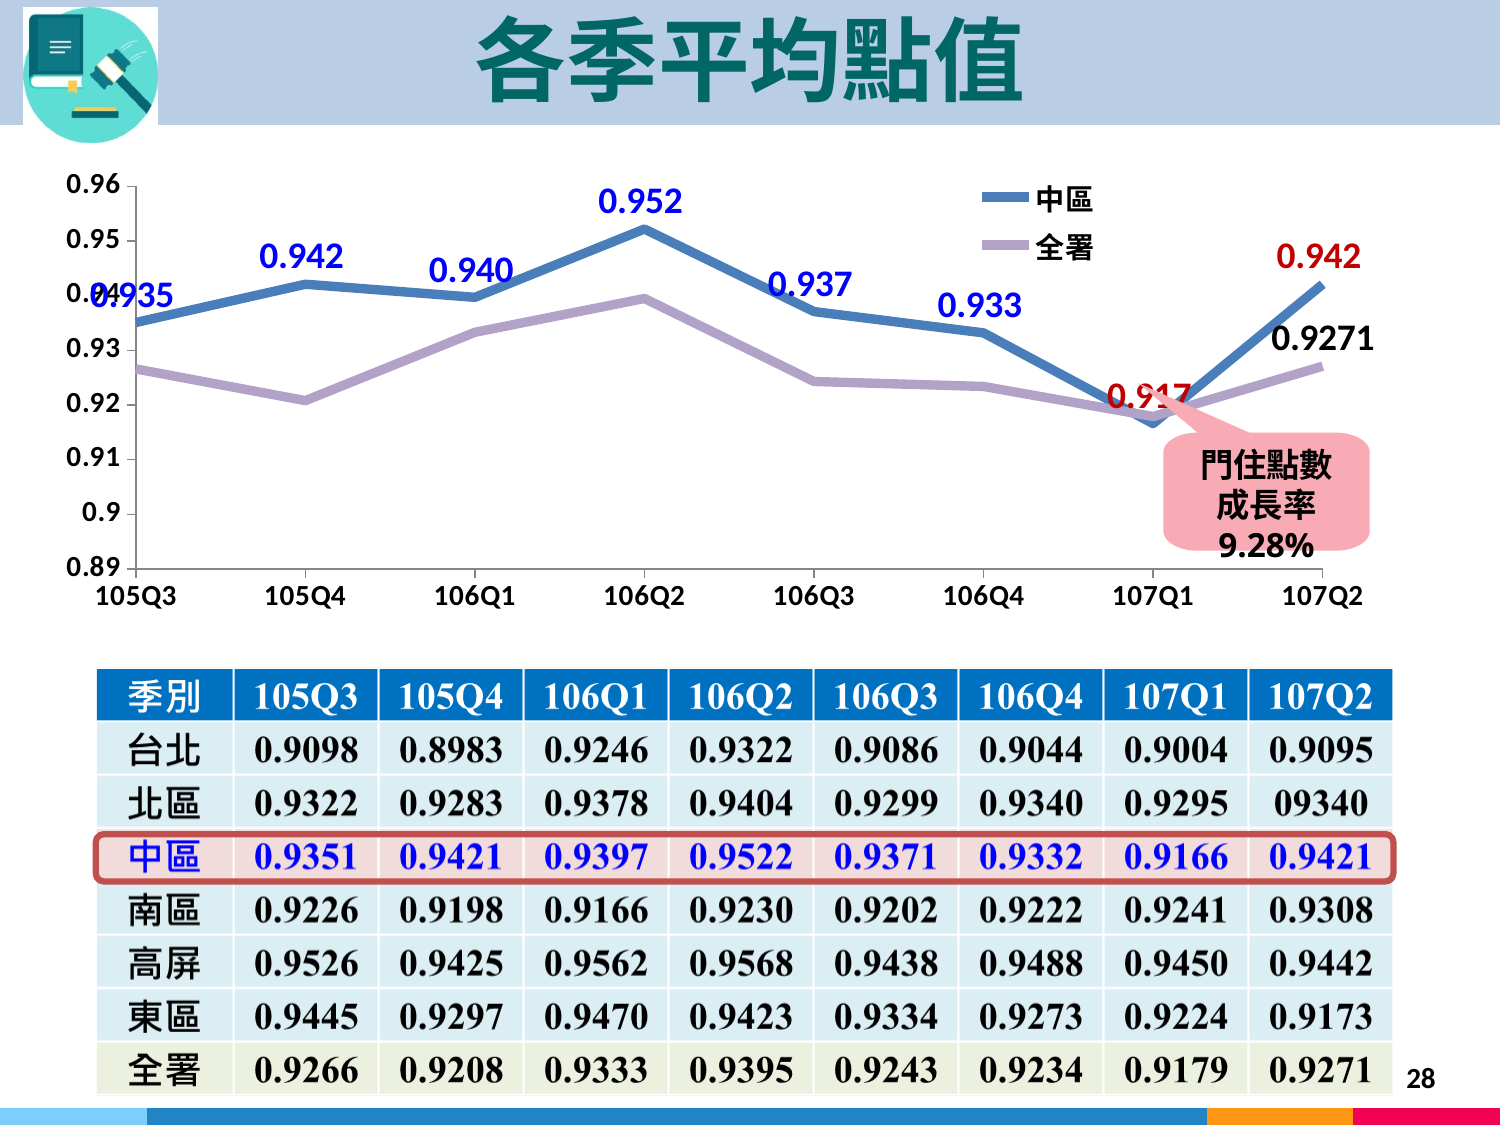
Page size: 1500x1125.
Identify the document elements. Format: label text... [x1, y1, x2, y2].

picture [95, 882, 1394, 1117]
chart [55, 156, 1471, 635]
text_box 門住點數 成長率 9.28% [1137, 382, 1370, 551]
picture [95, 661, 1394, 834]
title 各季平均點值 [0, 0, 1500, 133]
text_box <編號> [1394, 1043, 1482, 1113]
picture [23, 7, 158, 143]
picture [99, 838, 1390, 878]
